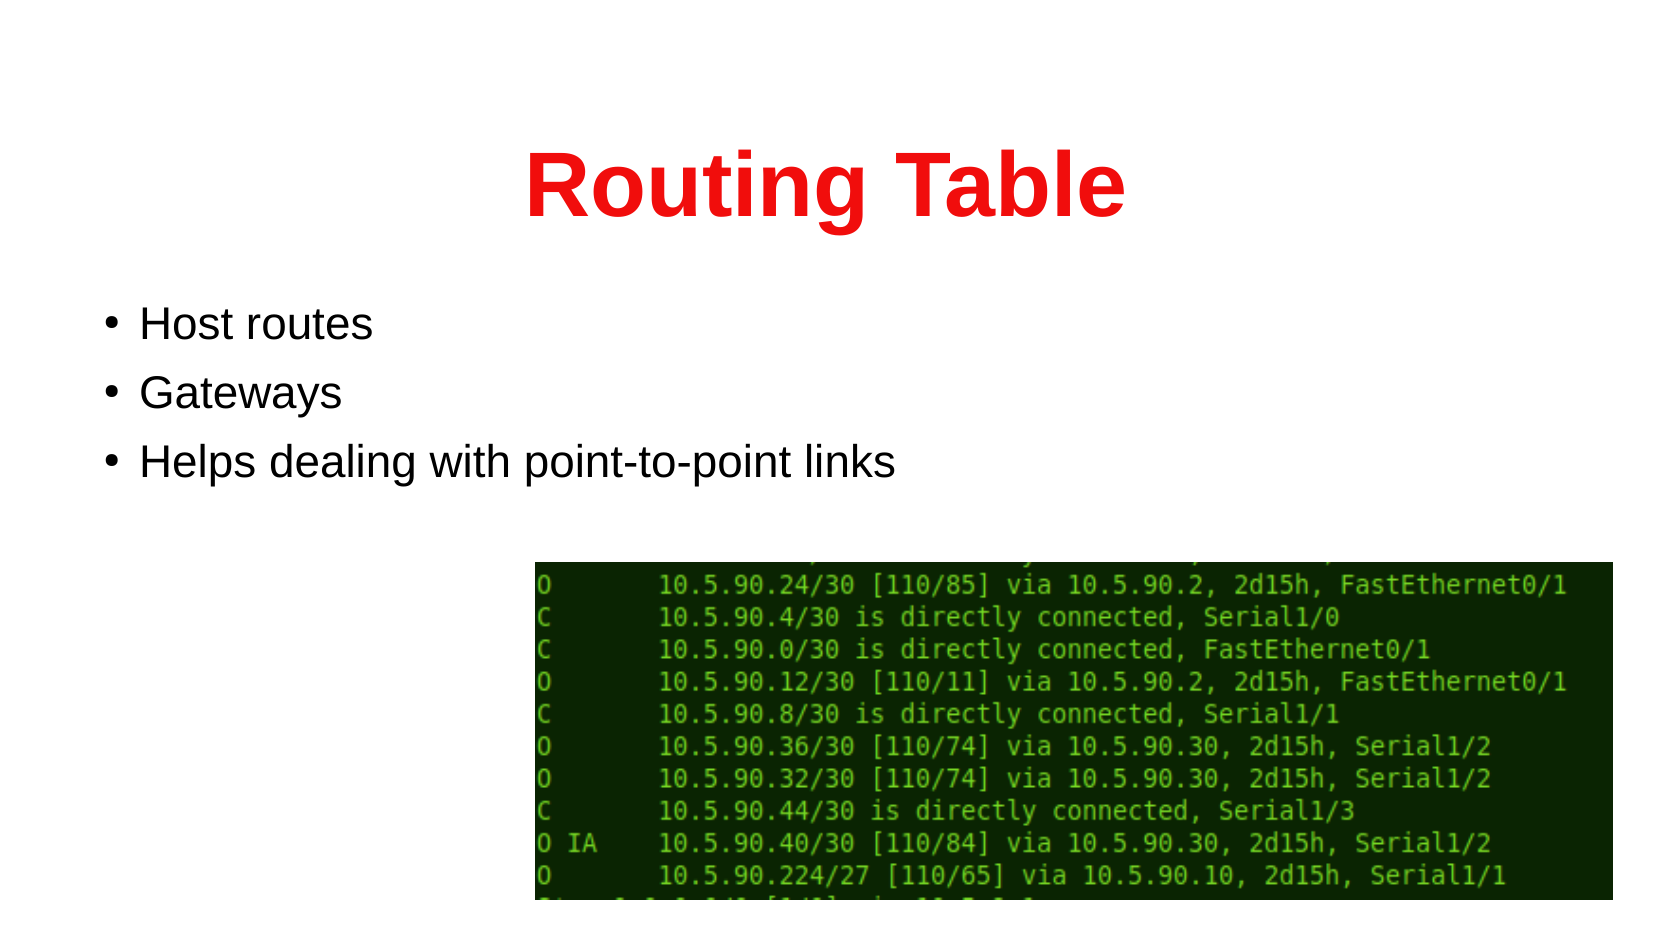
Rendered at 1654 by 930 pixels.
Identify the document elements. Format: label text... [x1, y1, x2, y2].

subtitle Host routes Gateways Helps dealing with point-to-point links [82, 297, 1571, 488]
title Routing Table [82, 107, 1571, 263]
picture [535, 562, 1613, 900]
